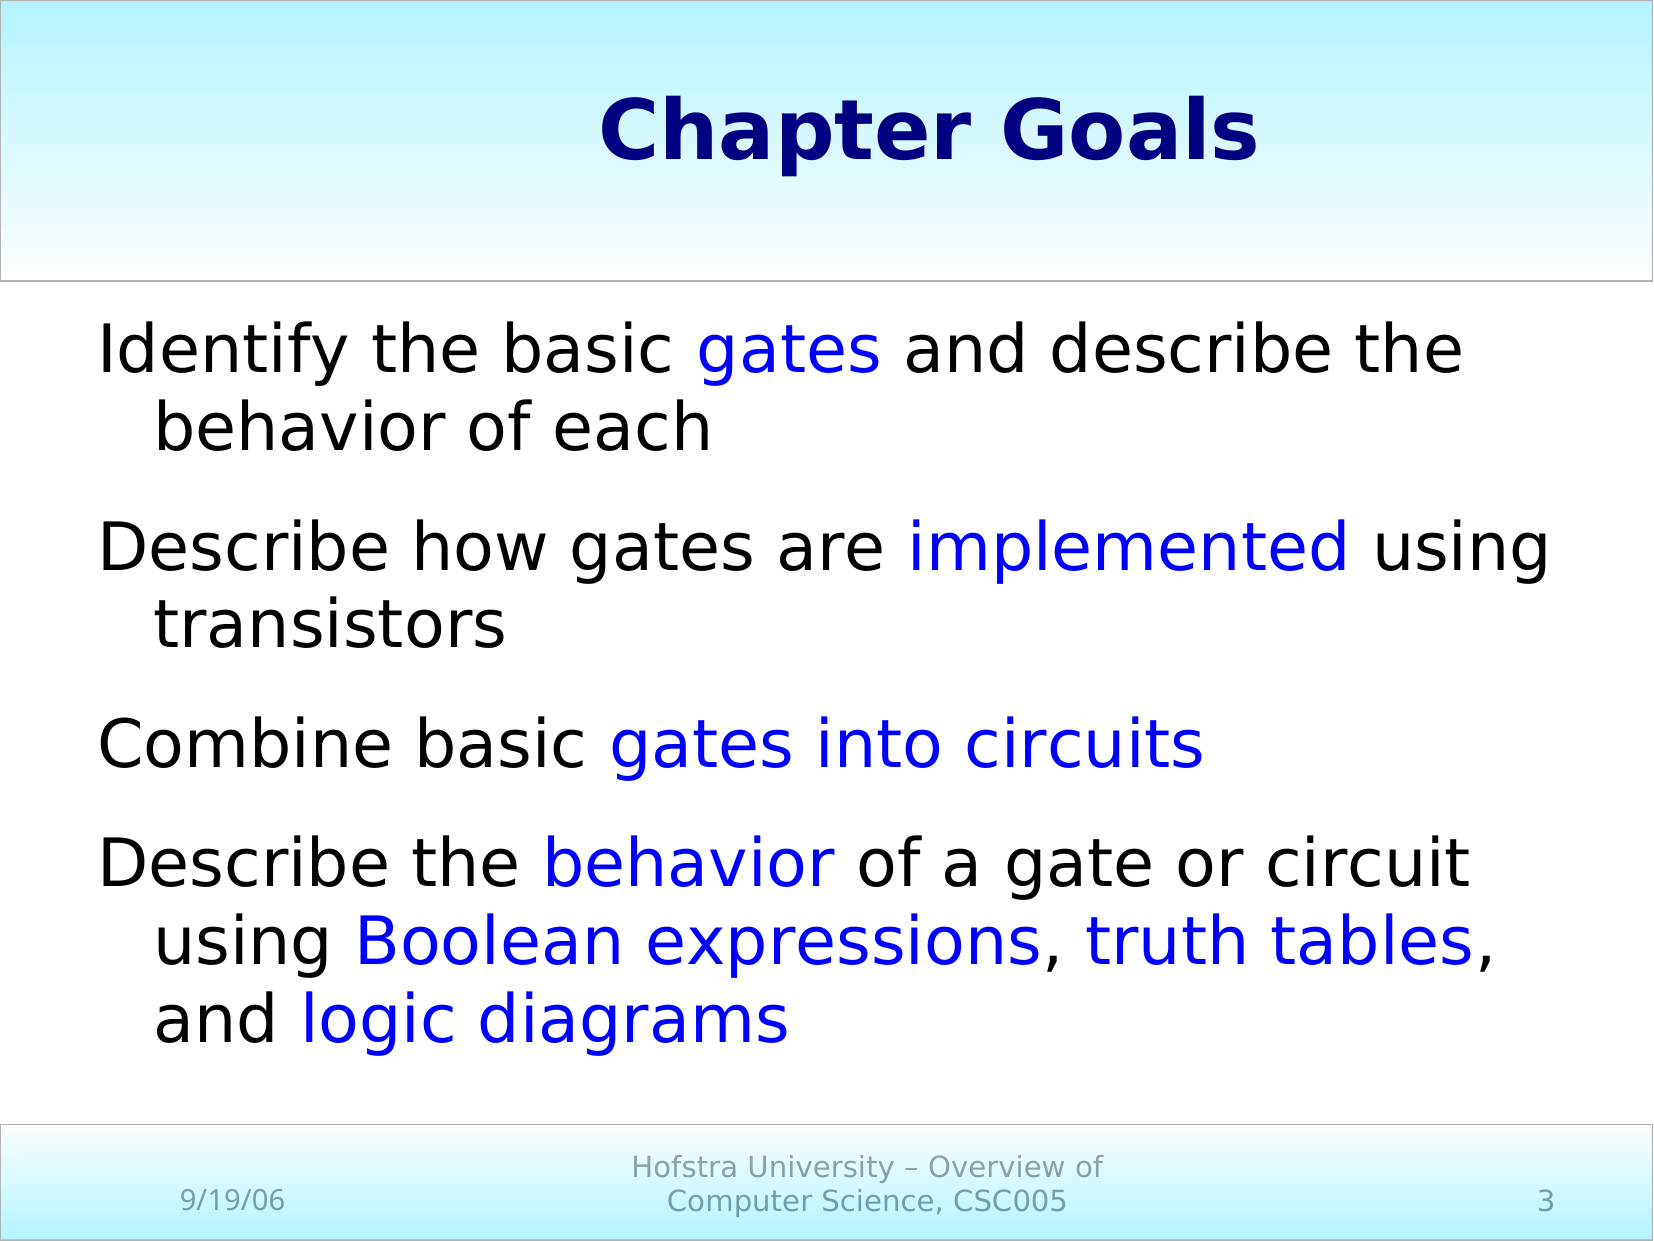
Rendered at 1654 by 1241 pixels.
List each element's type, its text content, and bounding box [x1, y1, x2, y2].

list Identify the basic gates and describe the behavior of each Describe how gates are implemented using transistors Combine basic gates into circuits Describe the behavior of a gate or circuit using Boolean expressions, truth tables, and logic diagrams [82, 303, 1571, 1164]
title Chapter Goals [247, 27, 1612, 235]
